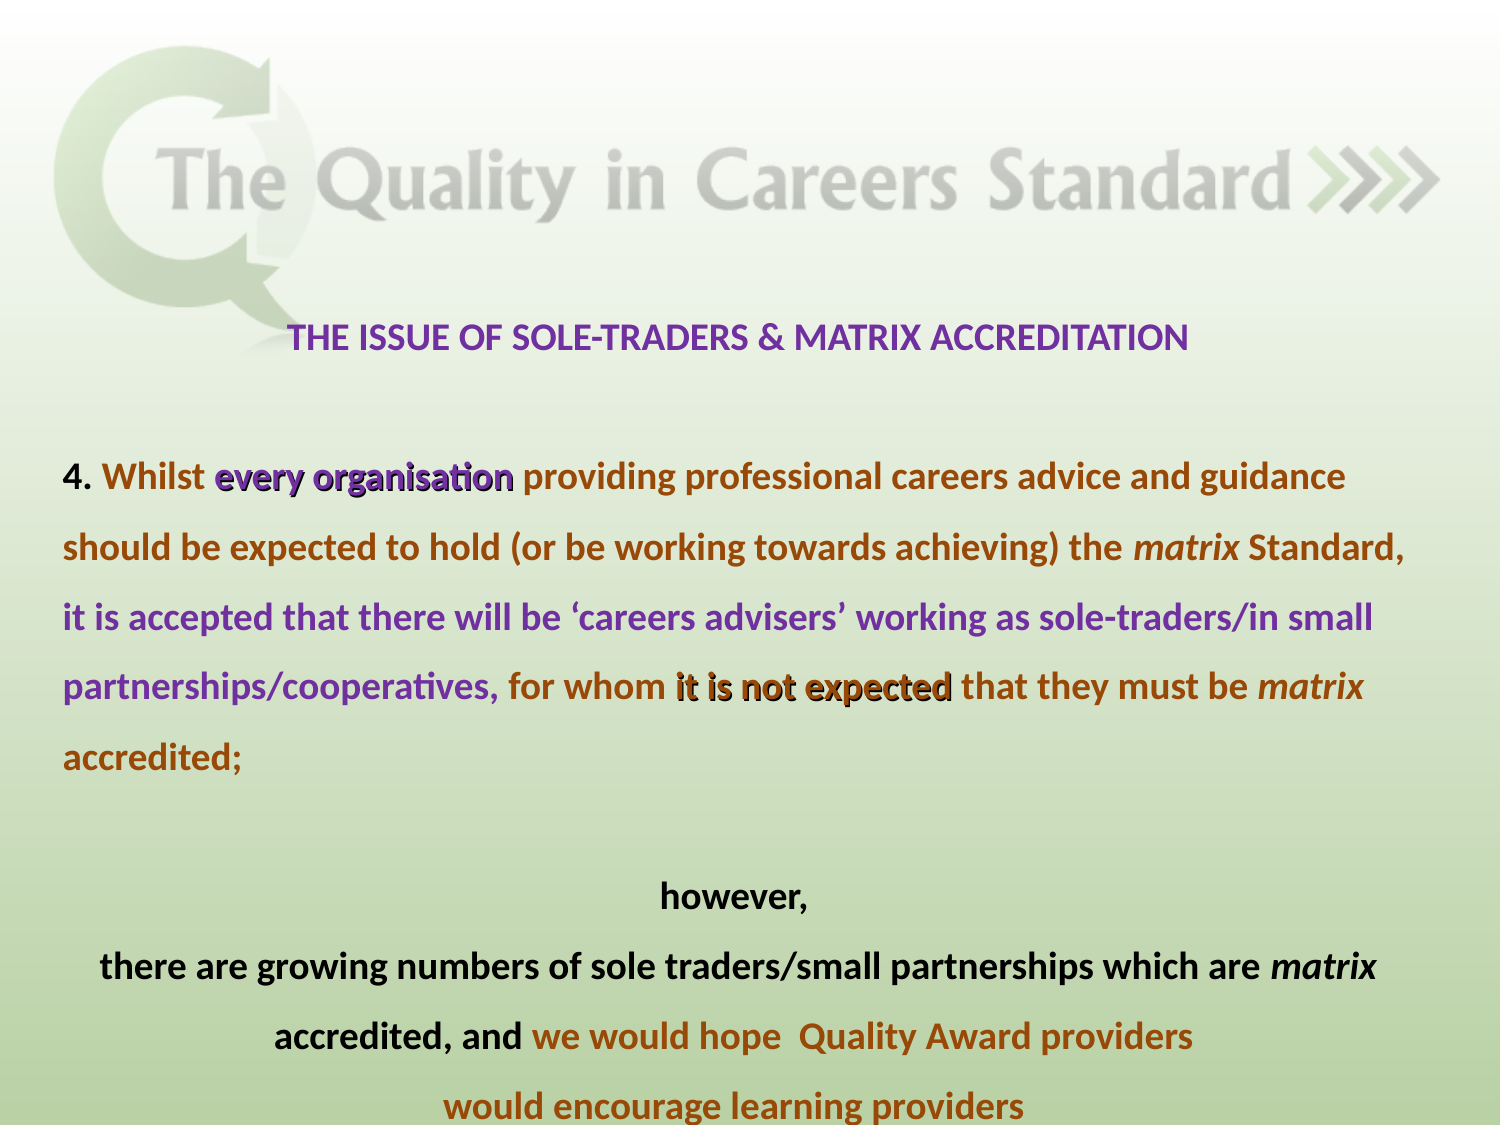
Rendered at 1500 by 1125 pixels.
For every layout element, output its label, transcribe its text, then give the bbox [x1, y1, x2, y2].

text_box THE ISSUE OF SOLE-TRADERS & MATRIX ACCREDITATION 4. Whilst every organisation providing professional careers advice and guidance should be expected to hold (or be working towards achieving) the matrix Standard, it is accepted that there will be ‘careers advisers’ working as sole-traders/in small partnerships/cooperatives, for whom it is not expected that they must be matrix accredited; however, there are growing numbers of sole traders/small partnerships which are matrix accredited, and we would hope Quality Award providers would encourage learning providers securing services from sole traders/small partnerships to encourage these to contact emqc (the awarding body for the matrix Standard: www.emqc.co.uk) to consider matrix accreditation. We would expect sole traders to meet the CDI requirements and to be registered. [48, 232, 1471, 1125]
picture [0, 0, 1500, 1125]
